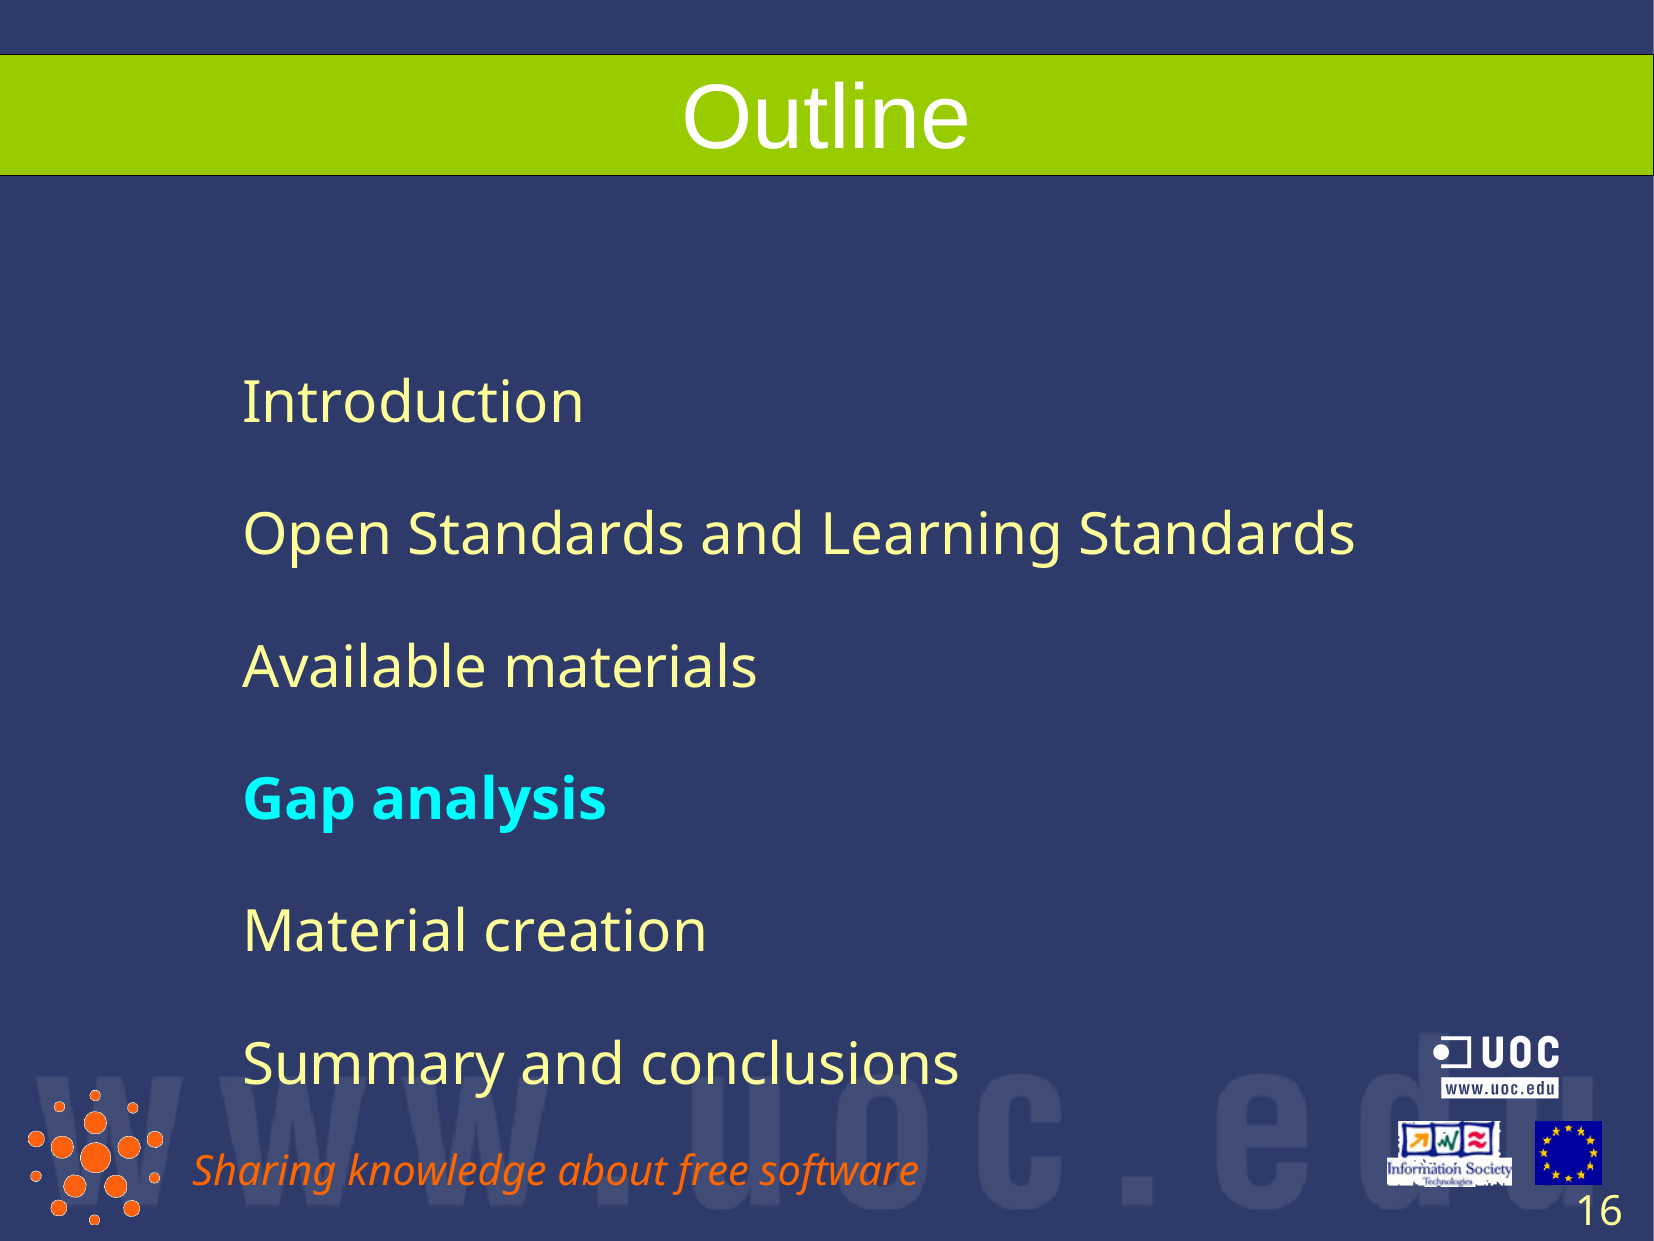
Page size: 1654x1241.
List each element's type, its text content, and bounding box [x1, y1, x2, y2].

picture [0, 0, 1654, 54]
title Outline [82, 48, 1571, 185]
picture [0, 176, 1654, 1241]
text_box Introduction Open Standards and Learning Standards Available materials Gap analysis Material creation Summary and conclusions [206, 204, 1514, 1014]
